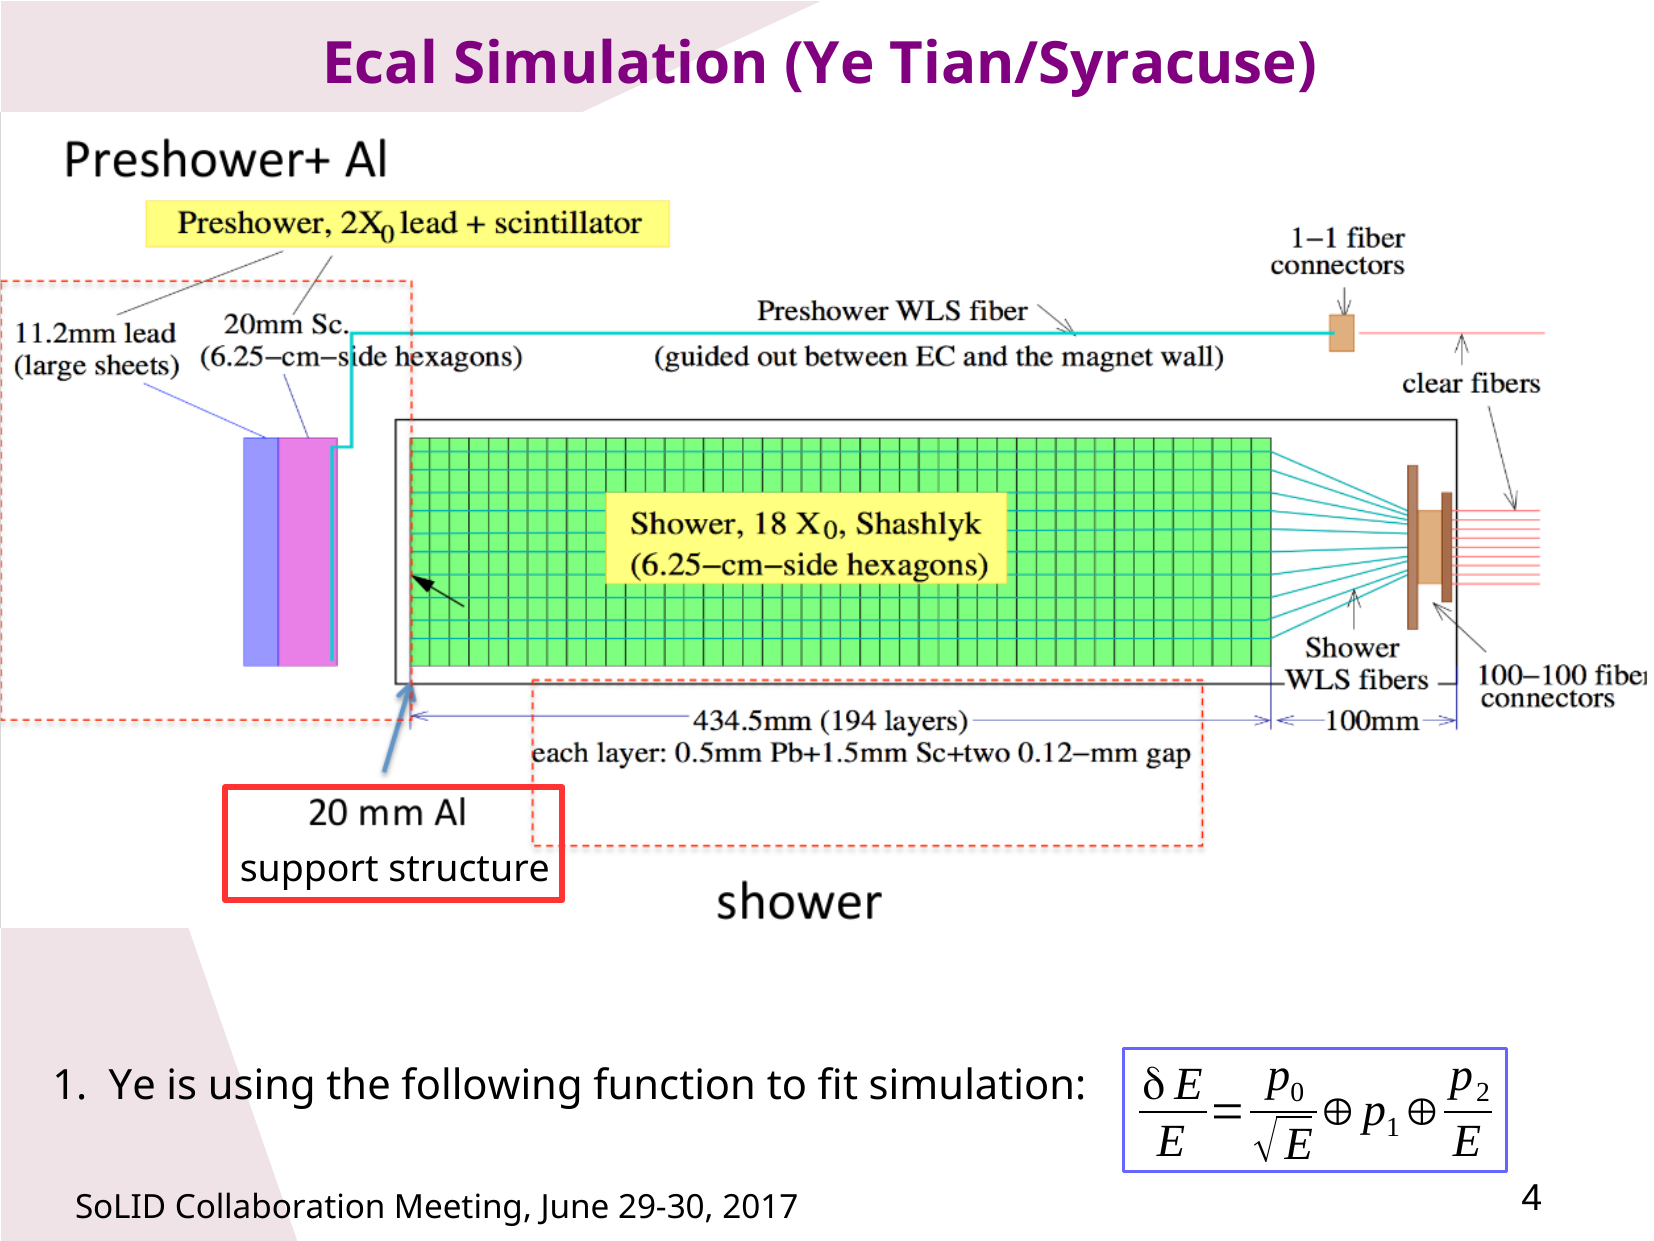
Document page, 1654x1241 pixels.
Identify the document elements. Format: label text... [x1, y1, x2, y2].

text_box Ye is using the following function to fit simulation: [37, 1050, 1613, 1228]
picture [0, 112, 1651, 928]
text_box support structure [225, 840, 568, 901]
title Ecal Simulation (Ye Tian/Syracuse) [68, 24, 1571, 86]
